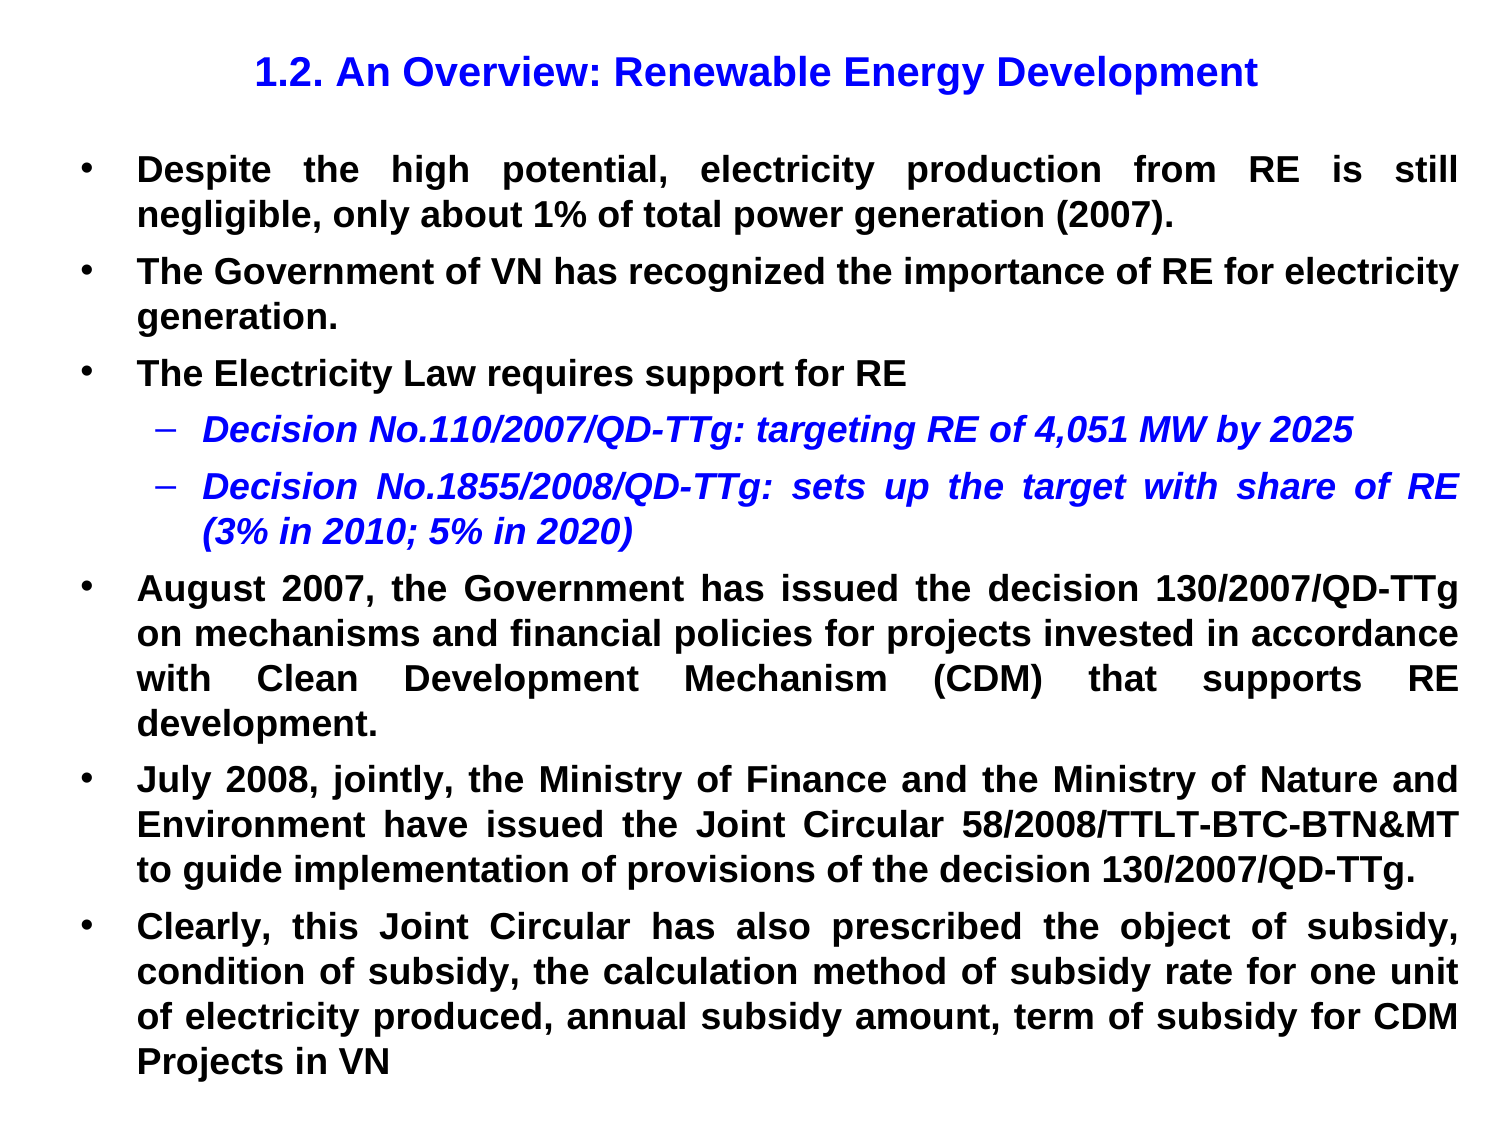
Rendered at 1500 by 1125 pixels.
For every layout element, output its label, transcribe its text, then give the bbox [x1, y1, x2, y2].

text_box 1.2. An Overview: Renewable Energy Development [174, 37, 1351, 103]
text_box Despite the high potential, electricity production from RE is still negligible, only about 1% of total power generation (2007). The Government of VN has recognized the importance of RE for electricity generation. The Electricity Law requires support for RE Decision No.110/2007/QD-TTg: targeting RE of 4,051 MW by 2025 Decision No.1855/2008/QD-TTg: sets up the target with share of RE (3% in 2010; 5% in 2020) August 2007, the Government has issued the decision 130/2007/QD-TTg on mechanisms and financial policies for projects invested in accordance with Clean Development Mechanism (CDM) that supports RE development. July 2008, jointly, the Ministry of Finance and the Ministry of Nature and Environment have issued the Joint Circular 58/2008/TTLT-BTC-BTN&MT to guide implementation of provisions of the decision 130/2007/QD-TTg. Clearly, this Joint Circular has also prescribed the object of subsidy, condition of subsidy, the calculation method of subsidy rate for one unit of electricity produced, annual subsidy amount, term of subsidy for CDM Projects in VN [65, 137, 1476, 1100]
